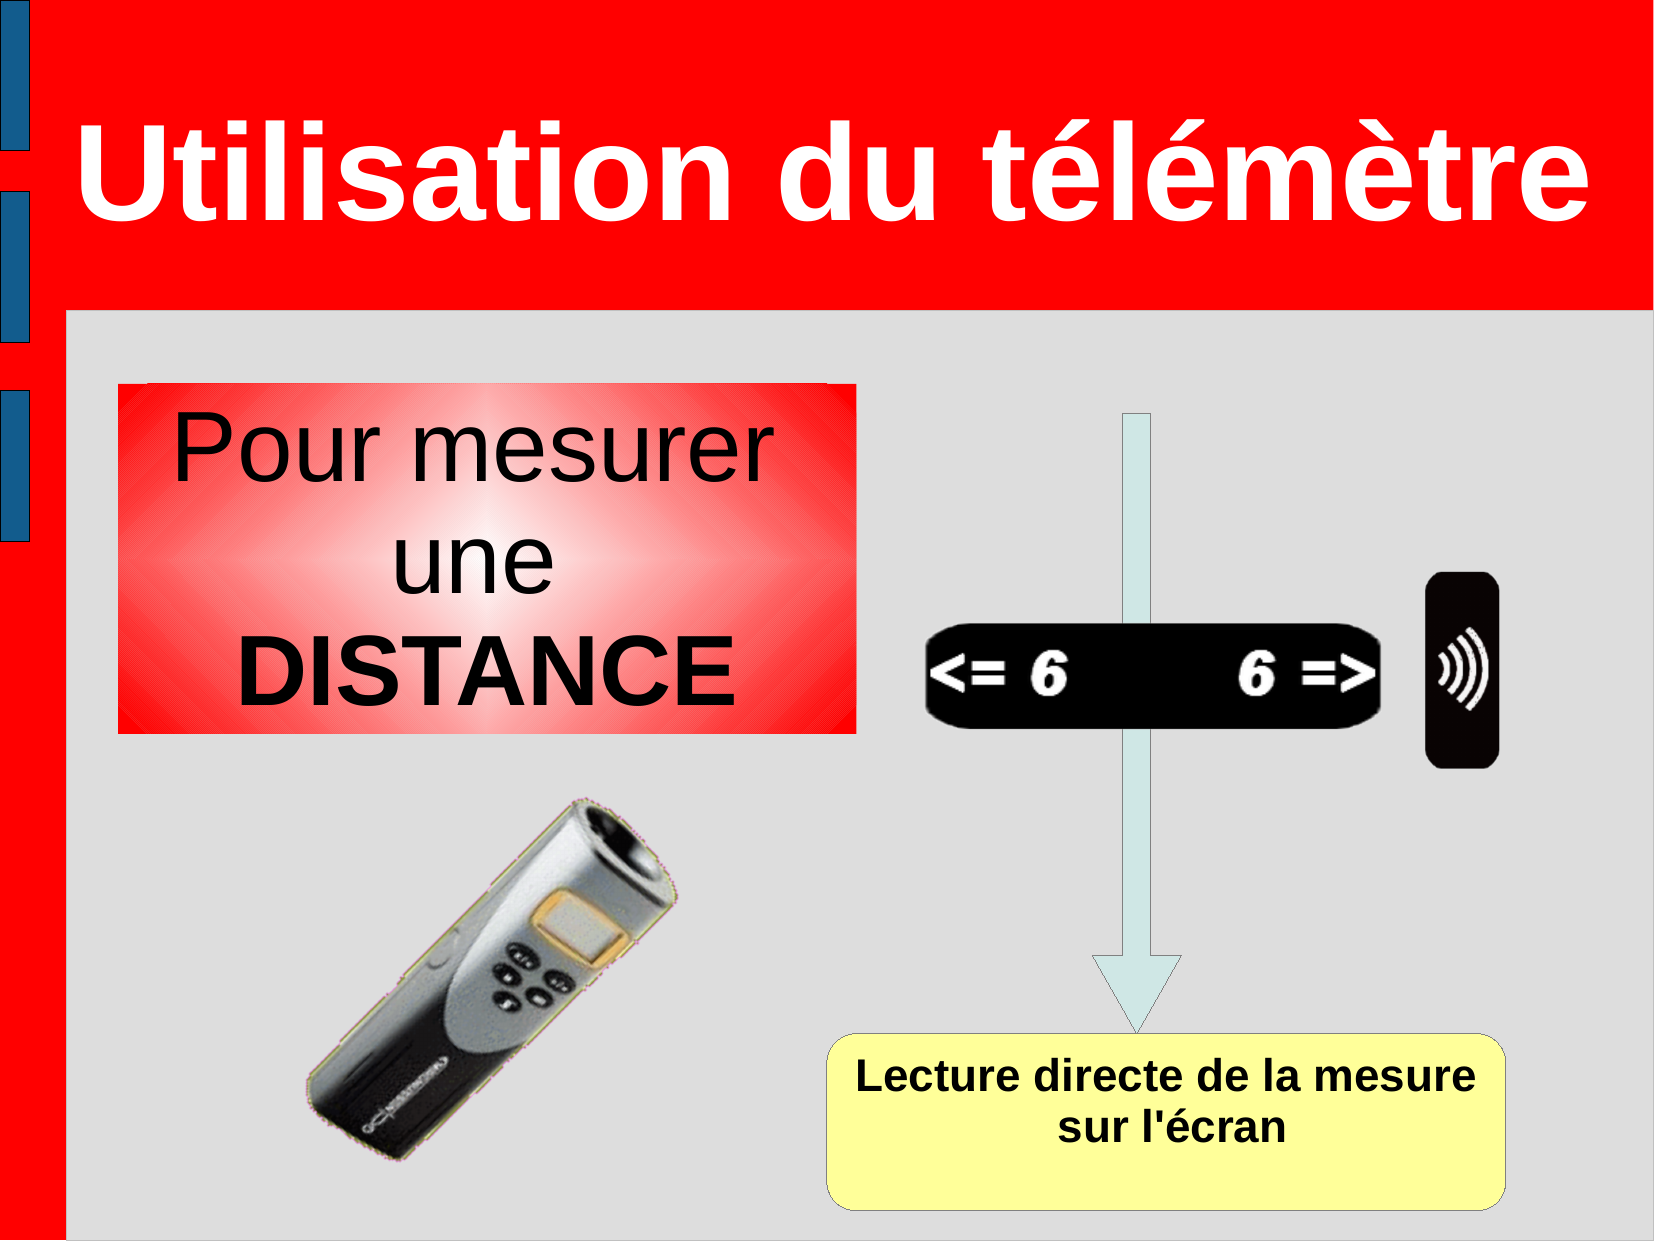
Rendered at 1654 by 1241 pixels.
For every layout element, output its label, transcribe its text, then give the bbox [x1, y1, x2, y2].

picture [915, 617, 1388, 739]
text_box [1092, 739, 1182, 1033]
text_box [1122, 413, 1151, 617]
text_box Lecture directe de la mesure sur l'écran [826, 1033, 1506, 1211]
picture [1417, 566, 1506, 774]
text_box Pour mesurer une DISTANCE [118, 383, 857, 734]
picture [267, 767, 709, 1209]
text_box Utilisation du télémètre [59, 88, 1625, 258]
